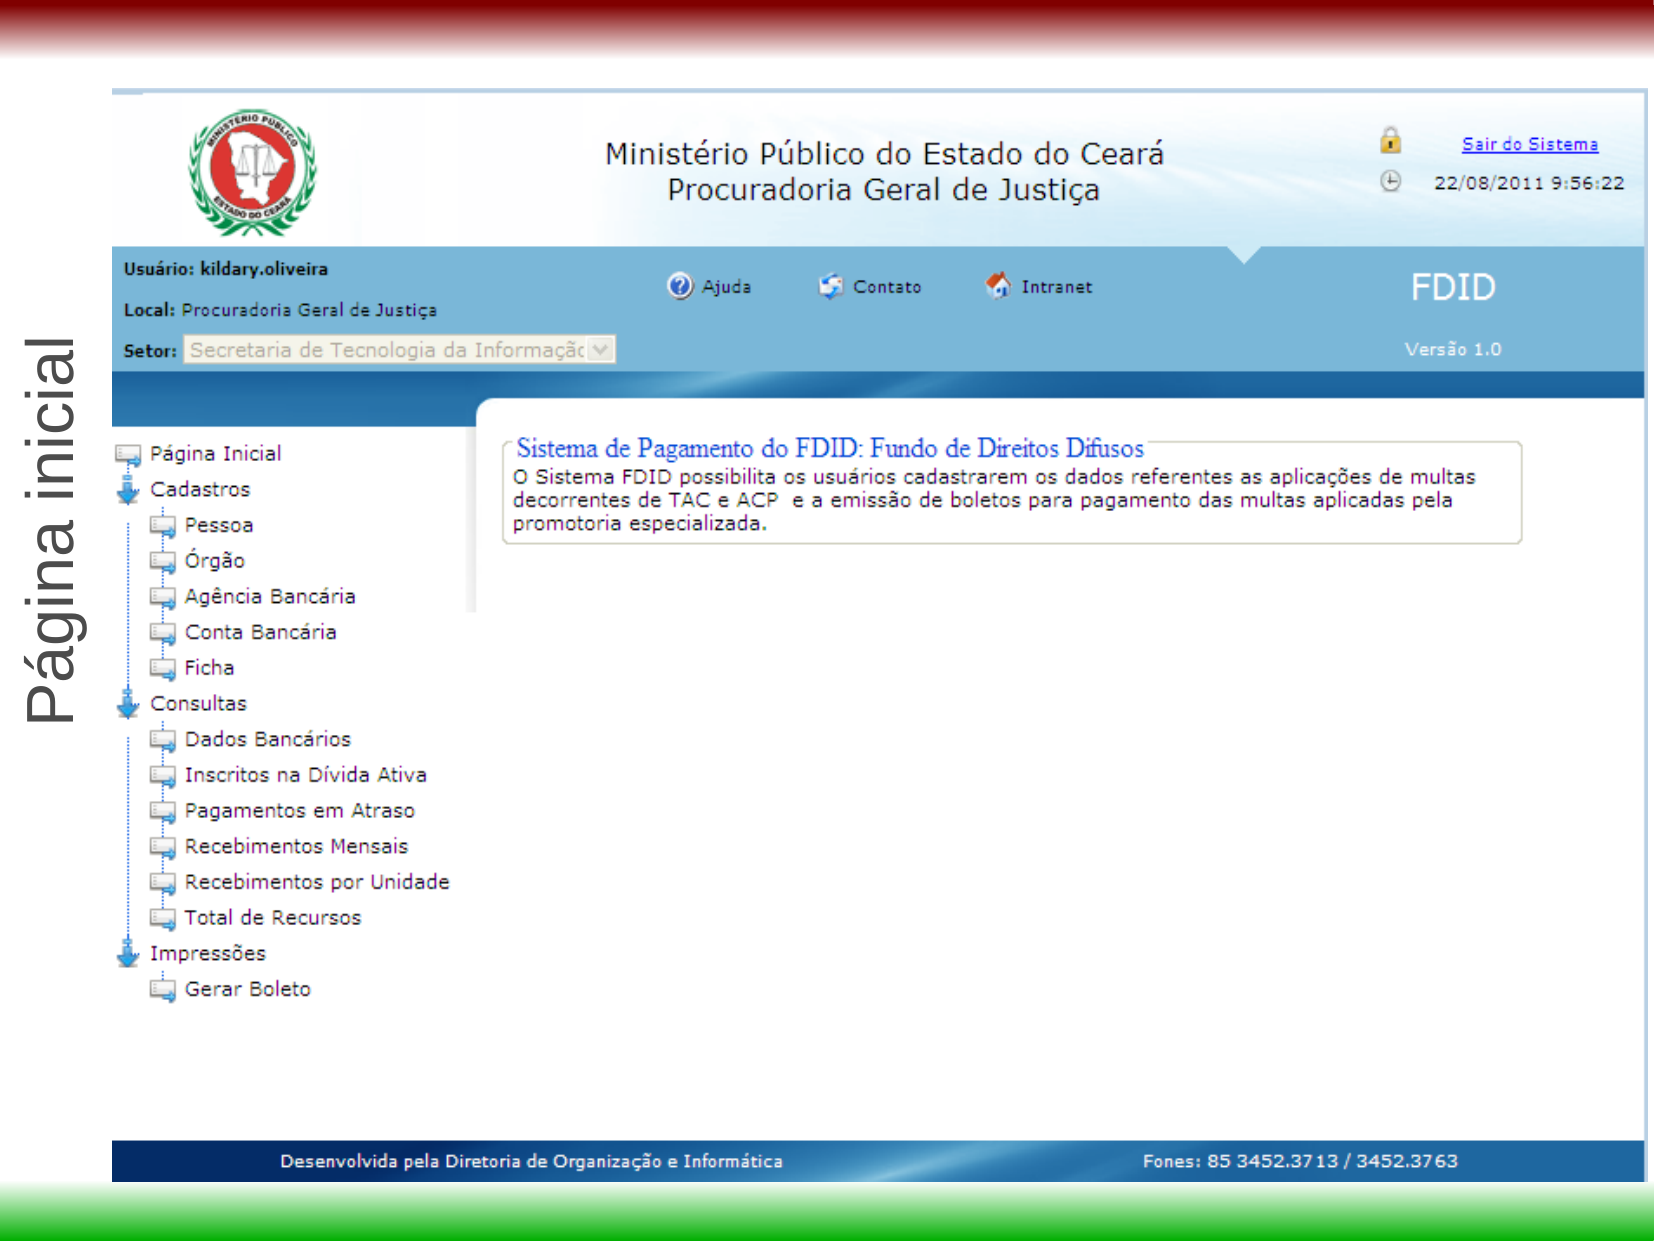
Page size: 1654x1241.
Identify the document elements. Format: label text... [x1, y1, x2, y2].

title Página inicial [0, 0, 125, 1241]
picture [112, 88, 1648, 1182]
